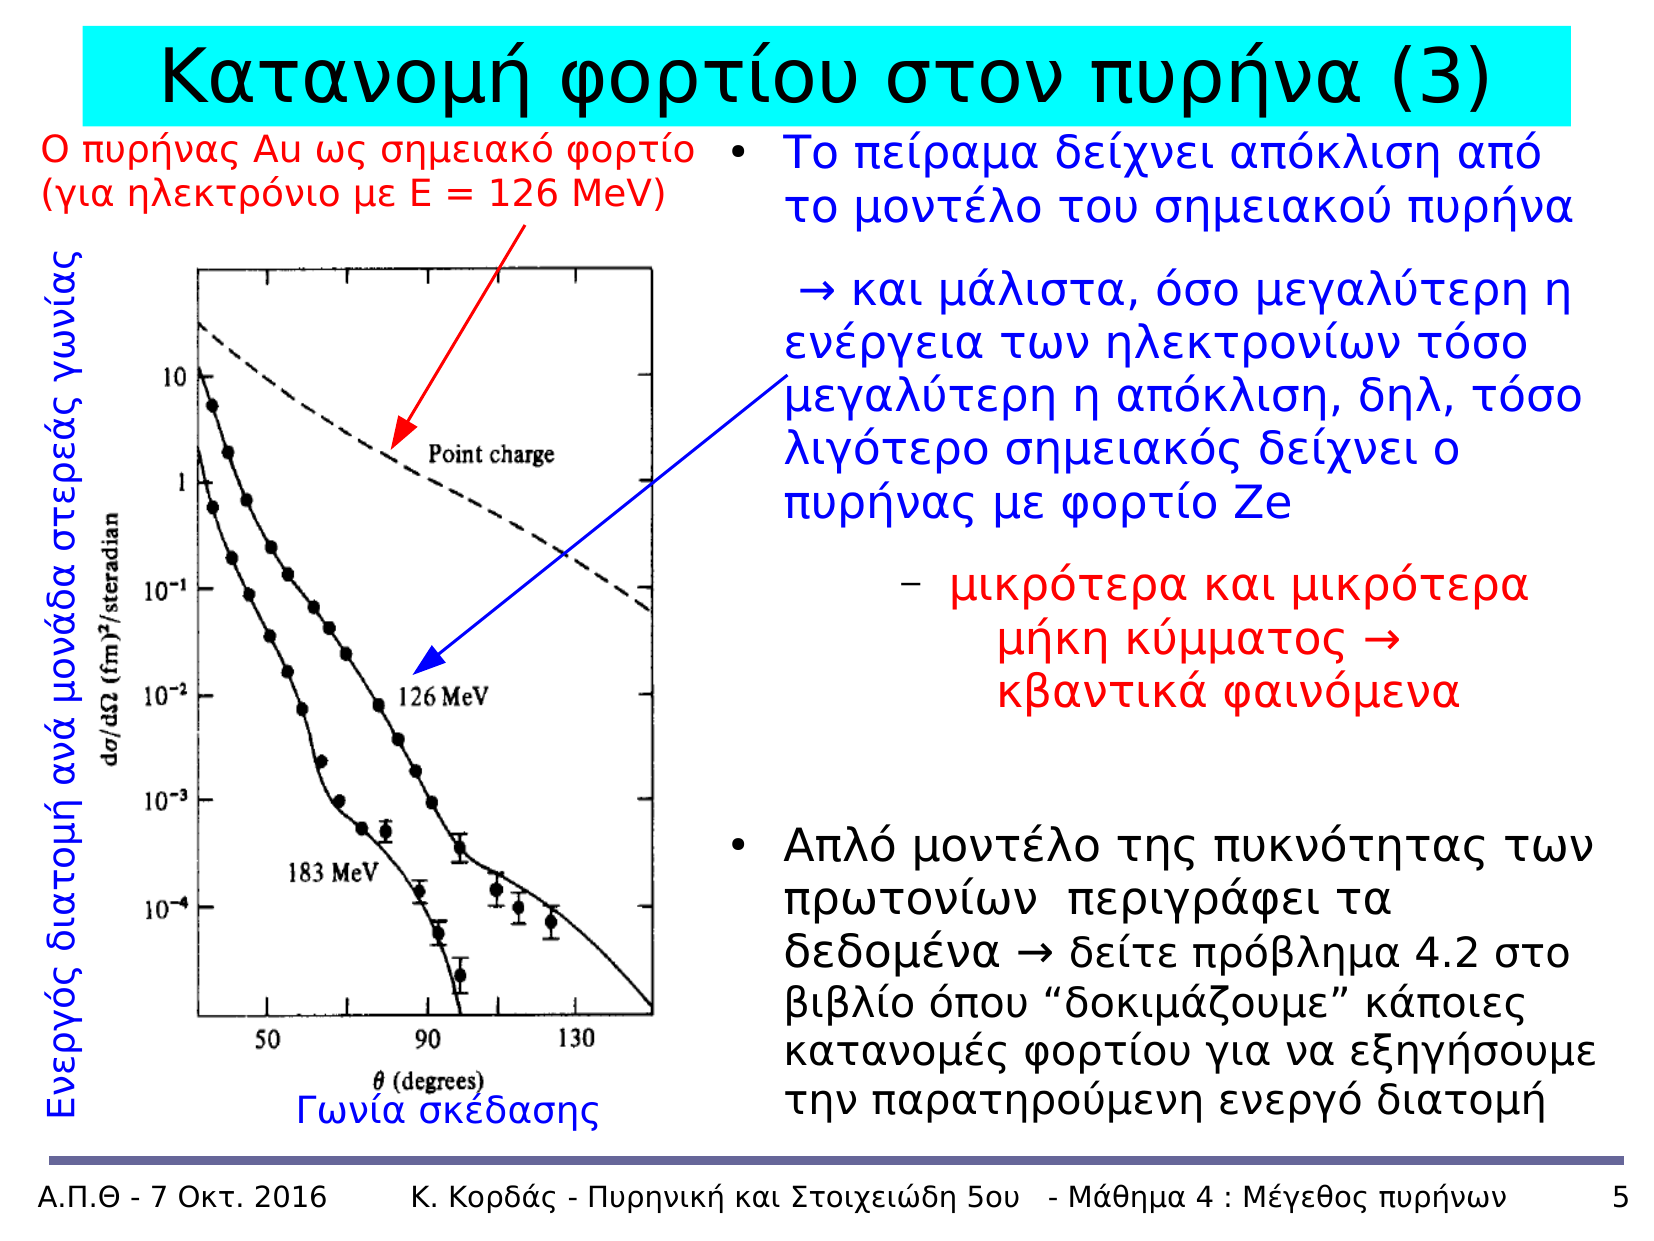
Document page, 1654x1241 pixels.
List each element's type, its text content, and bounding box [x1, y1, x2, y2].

picture [92, 262, 673, 1099]
text_box Γωνία σκέδασης [280, 1081, 656, 1141]
text_box Ο πυρήνας Au ως σημειακό φορτίο (για ηλεκτρόνιο με Ε = 126 MeV) [25, 120, 747, 224]
title Κατανομή φορτίου στον πυρήνα (3) [82, 32, 1571, 120]
list Το πείραμα δείχνει απόκλιση από το μοντέλο του σημειακού πυρήνα → και μάλιστα, όσο μεγαλύτερη η ενέργεια των ηλεκτρονίων τόσο μεγαλύτερη η απόκλιση, δηλ, τόσο λιγότερο σημειακός δείχνει ο πυρήνας με φορτίο Ζe μικρότερα και μικρότερα μήκη κύμματος → κβαντικά φαινόμενα Απλό μοντέλο της πυκνότητας των πρωτονίων περιγράφει τα δεδομένα → δείτε πρόβλημα 4.2 στο βιβλίο όπου “δοκιμάζουμε” κάποιες κατανομές φορτίου για να εξηγήσουμε την παρατηρούμενη ενεργό διατομή [712, 126, 1613, 1129]
text_box Ενεργός διατομή ανά μονάδα στερεάς γωνίας [32, 224, 92, 1136]
